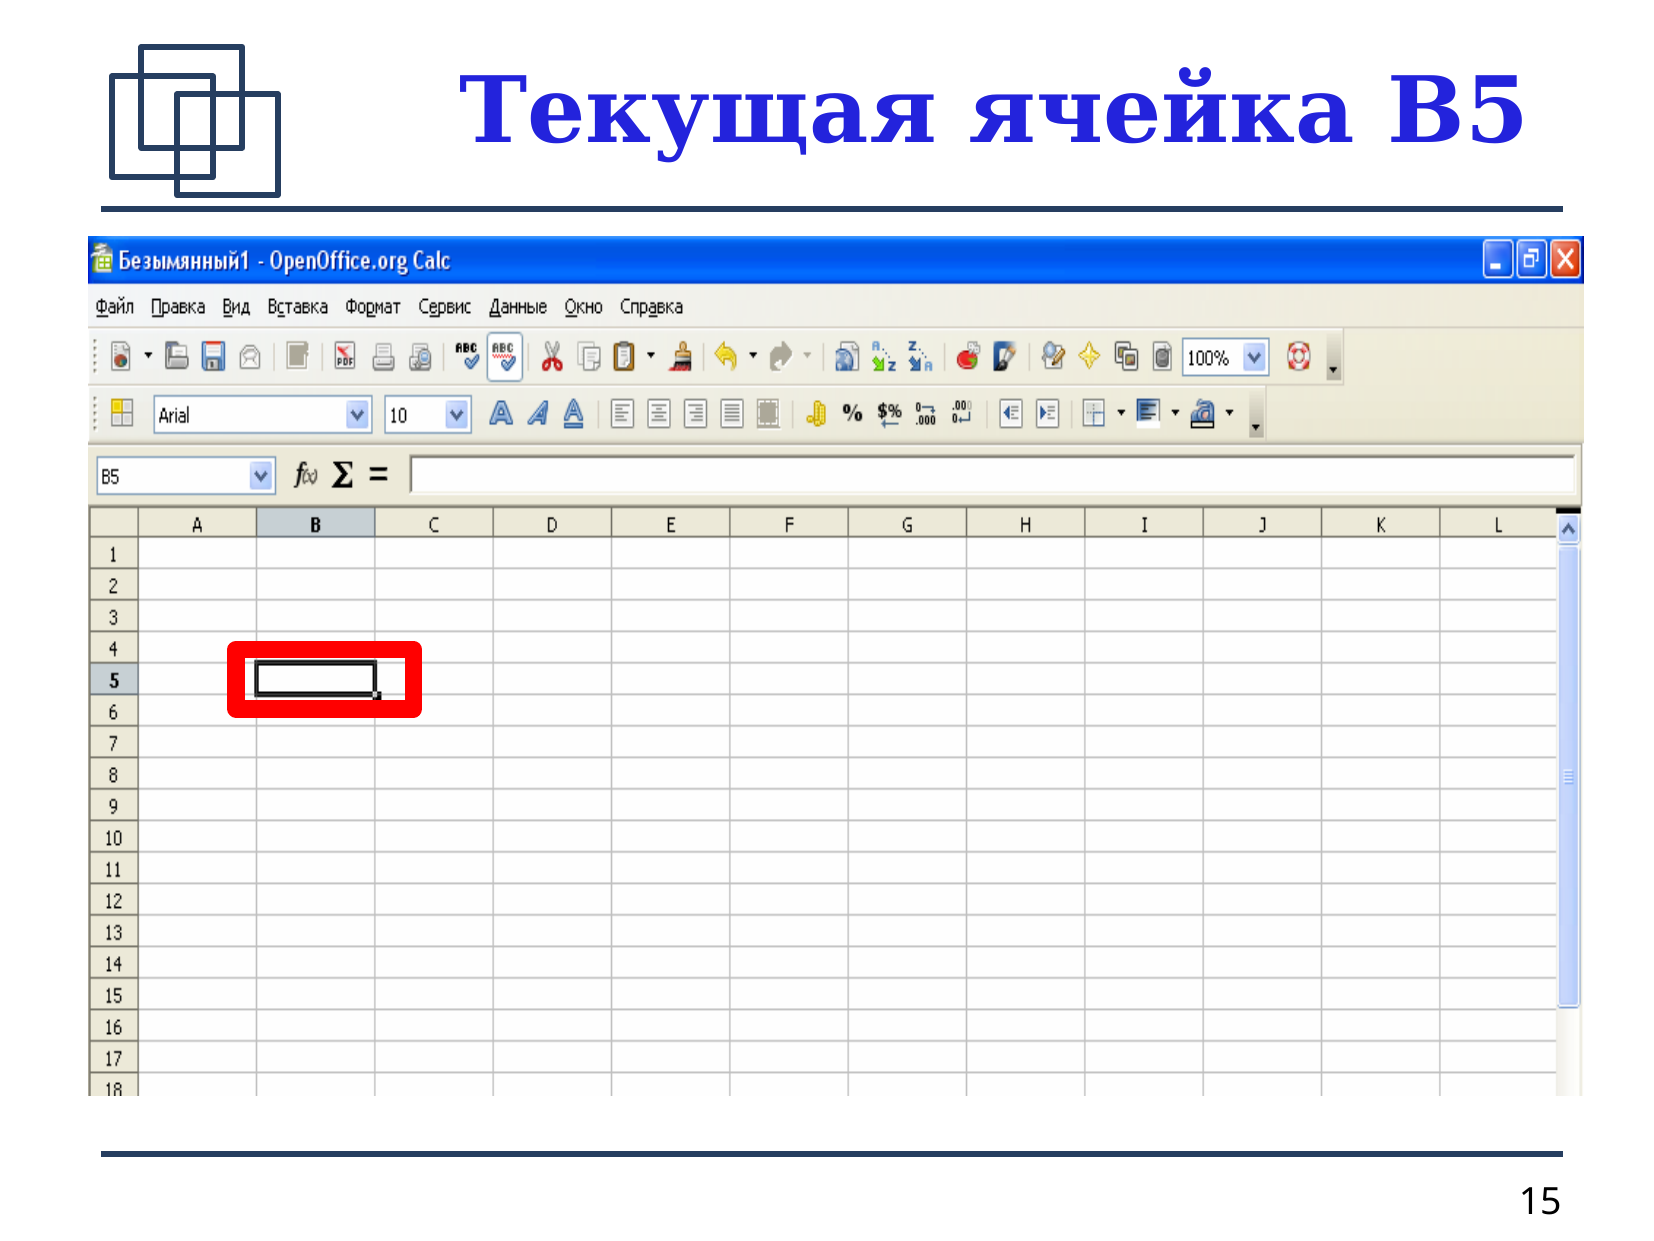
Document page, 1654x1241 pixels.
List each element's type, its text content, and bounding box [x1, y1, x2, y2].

text_box Текущая ячейка В5 [423, 59, 1565, 162]
picture [88, 236, 1584, 1096]
